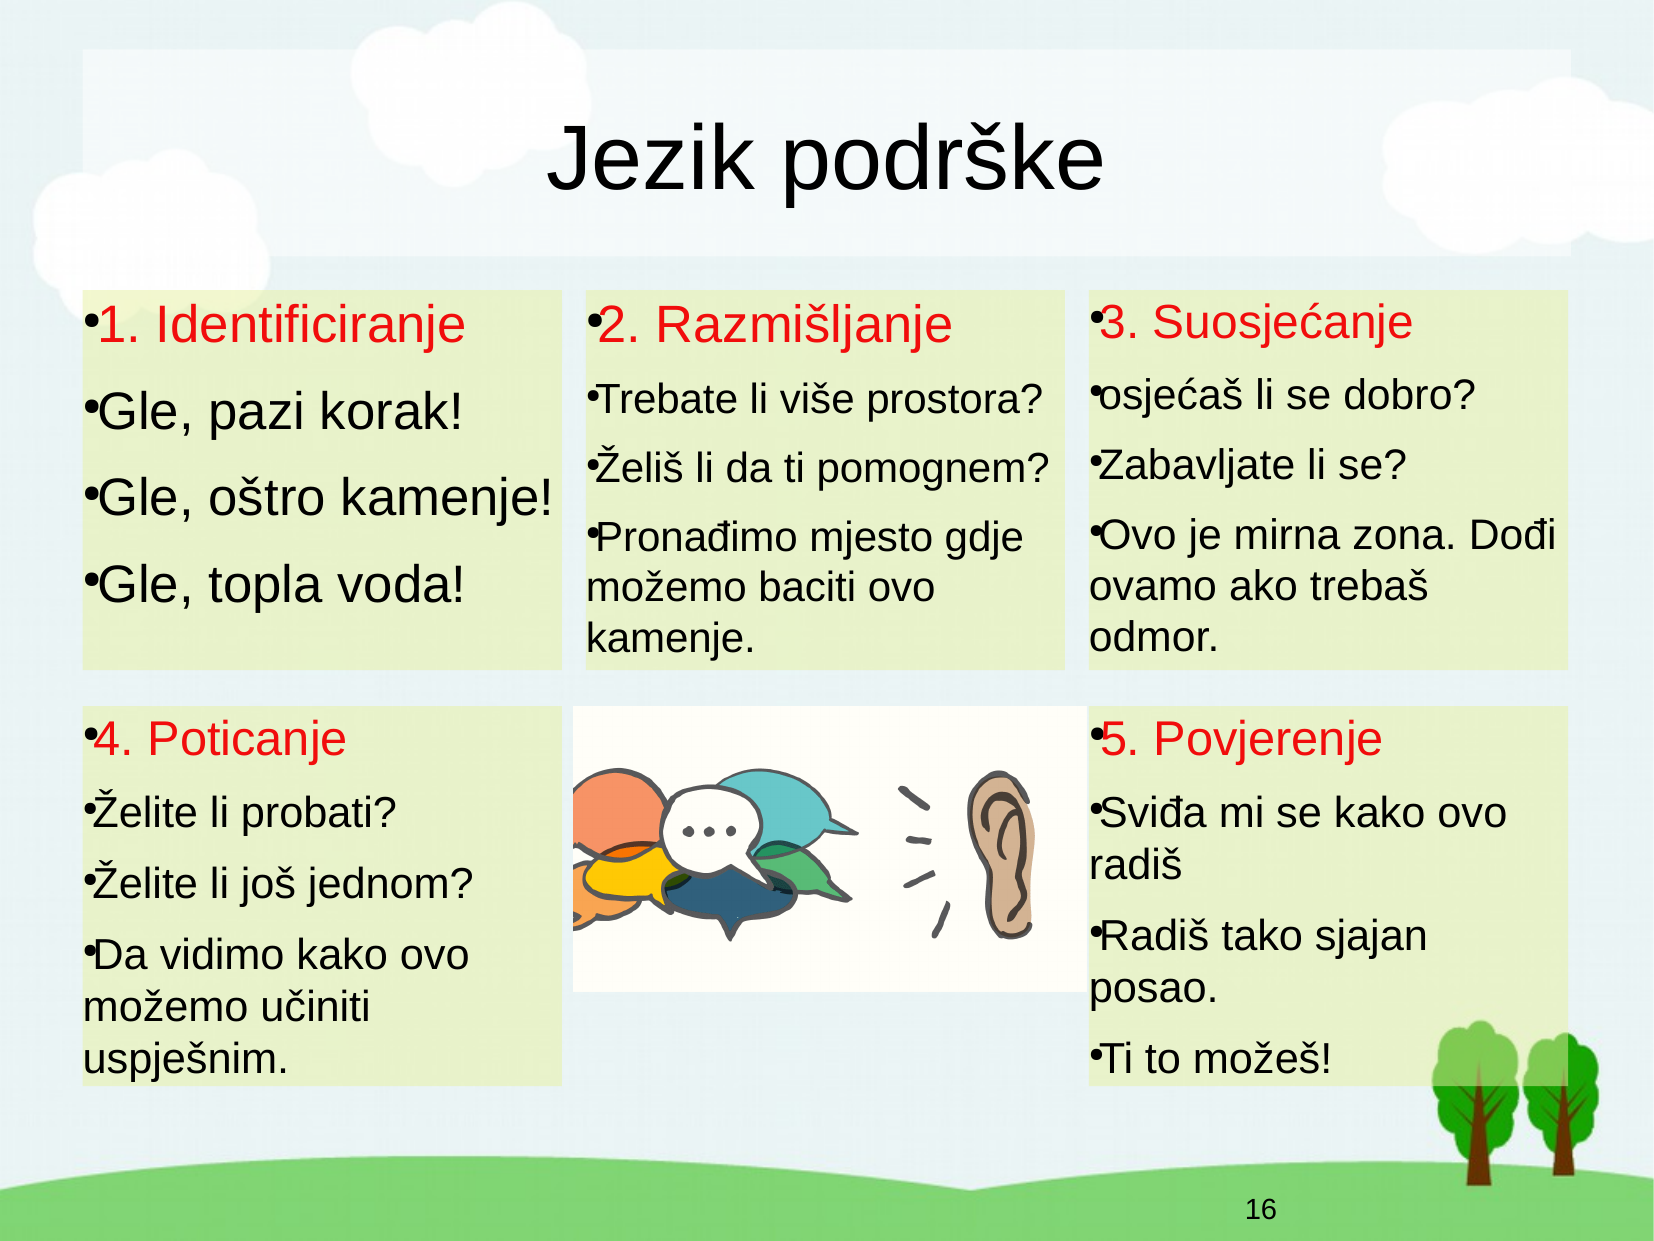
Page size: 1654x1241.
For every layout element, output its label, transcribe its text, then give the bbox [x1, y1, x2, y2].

text_box [1244, 1190, 1630, 1241]
title Jezik podrške [82, 49, 1571, 257]
list 4. Poticanje Želite li probati? Želite li još jednom? Da vidimo kako ovo možemo učiniti uspješnim. [82, 706, 562, 1087]
picture [573, 706, 1087, 992]
list 2. Razmišljanje Trebate li više prostora? Želiš li da ti pomognem? Pronađimo mjesto gdje možemo baciti ovo kamenje. [585, 290, 1065, 671]
list 5. Povjerenje Sviđa mi se kako ovo radiš Radiš tako sjajan posao. Ti to možeš! [1088, 706, 1569, 1087]
list 3. Suosjećanje osjećaš li se dobro? Zabavljate li se? Ovo je mirna zona. Dođi ovamo ako trebaš odmor. [1088, 290, 1569, 671]
list 1. Identificiranje Gle, pazi korak! Gle, oštro kamenje! Gle, topla voda! [82, 290, 562, 671]
